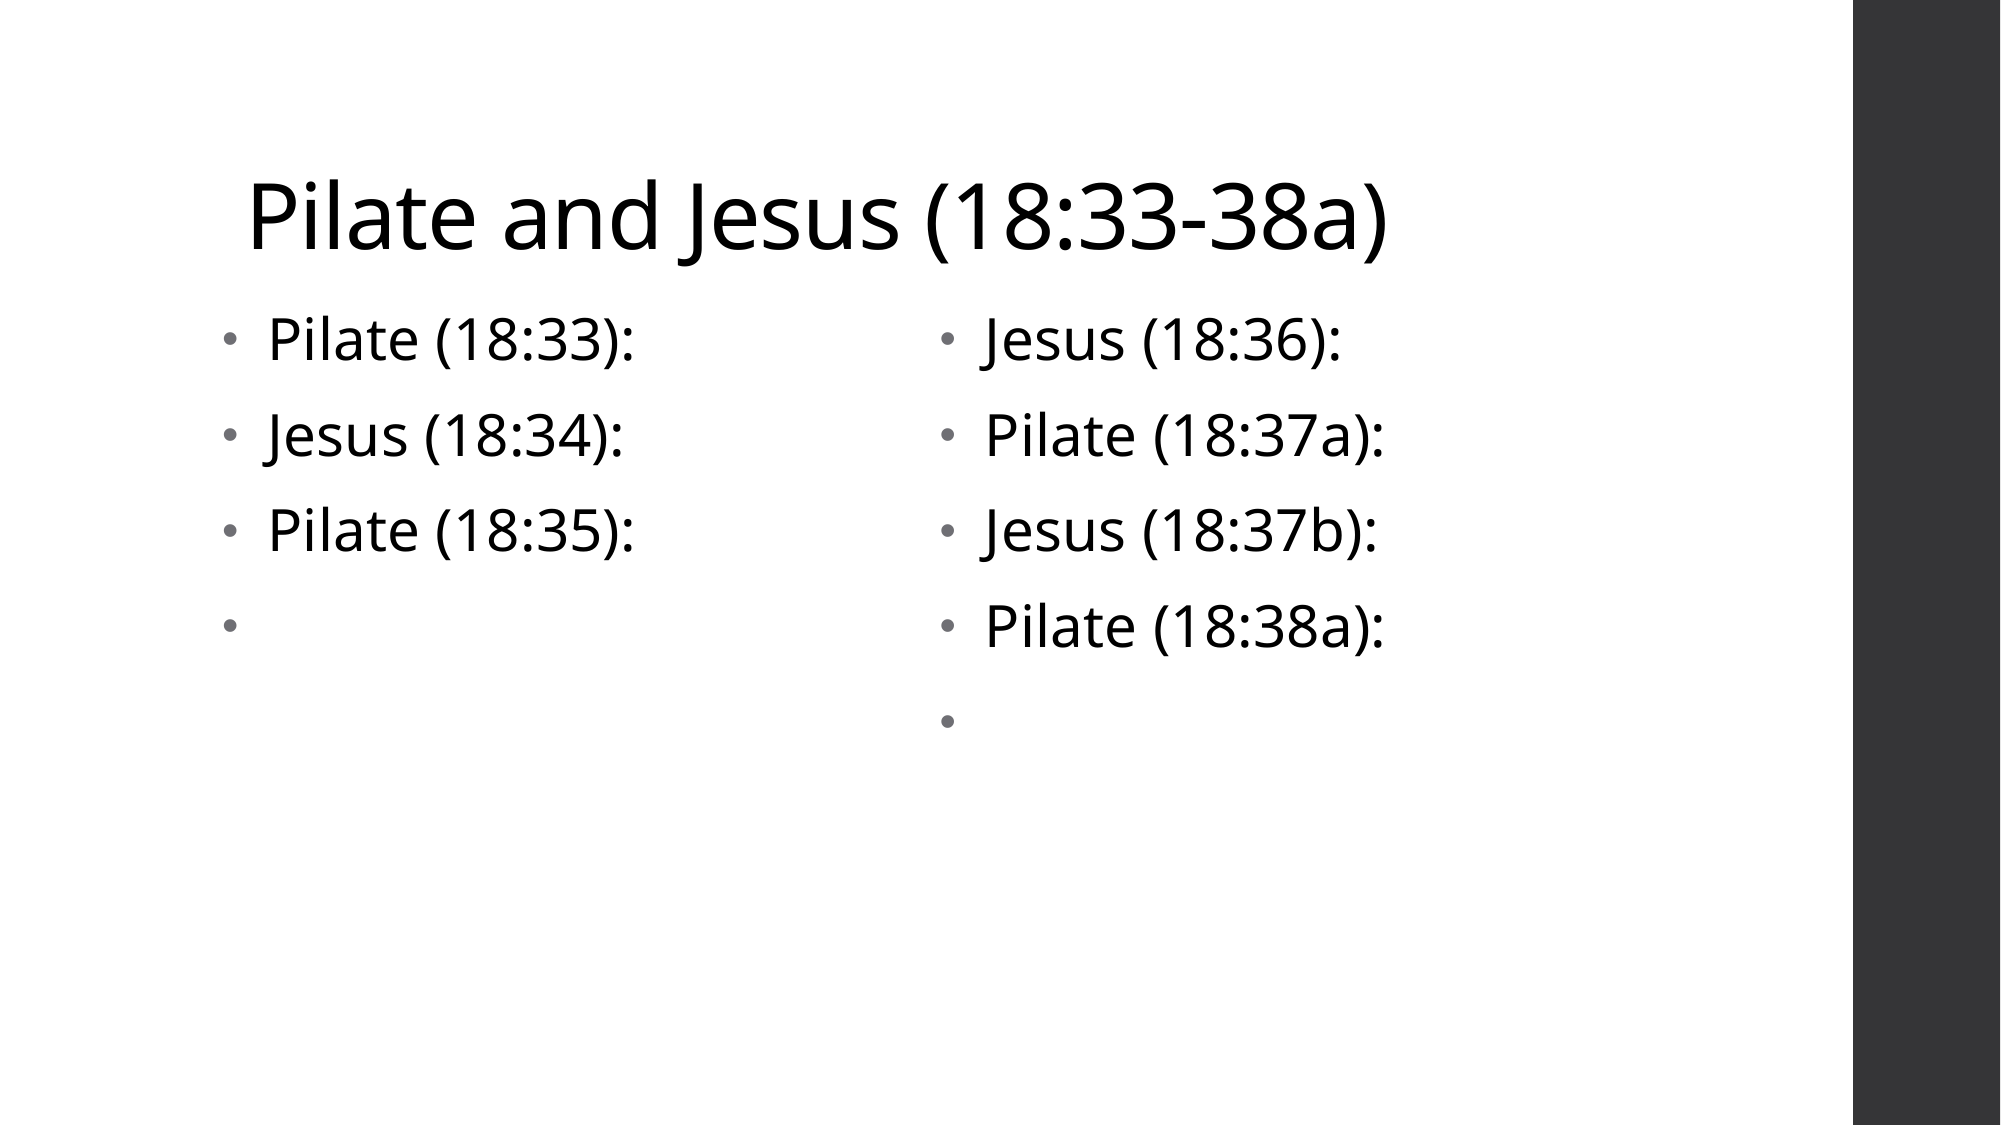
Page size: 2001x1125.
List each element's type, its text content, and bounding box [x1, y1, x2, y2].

title Pilate and Jesus (18:33-38a) [206, 60, 1797, 278]
list Jesus (18:36): Pilate (18:37a): Jesus (18:37b): Pilate (18:38a): [924, 299, 1617, 1014]
list Pilate (18:33): Jesus (18:34): Pilate (18:35): [207, 299, 900, 1014]
